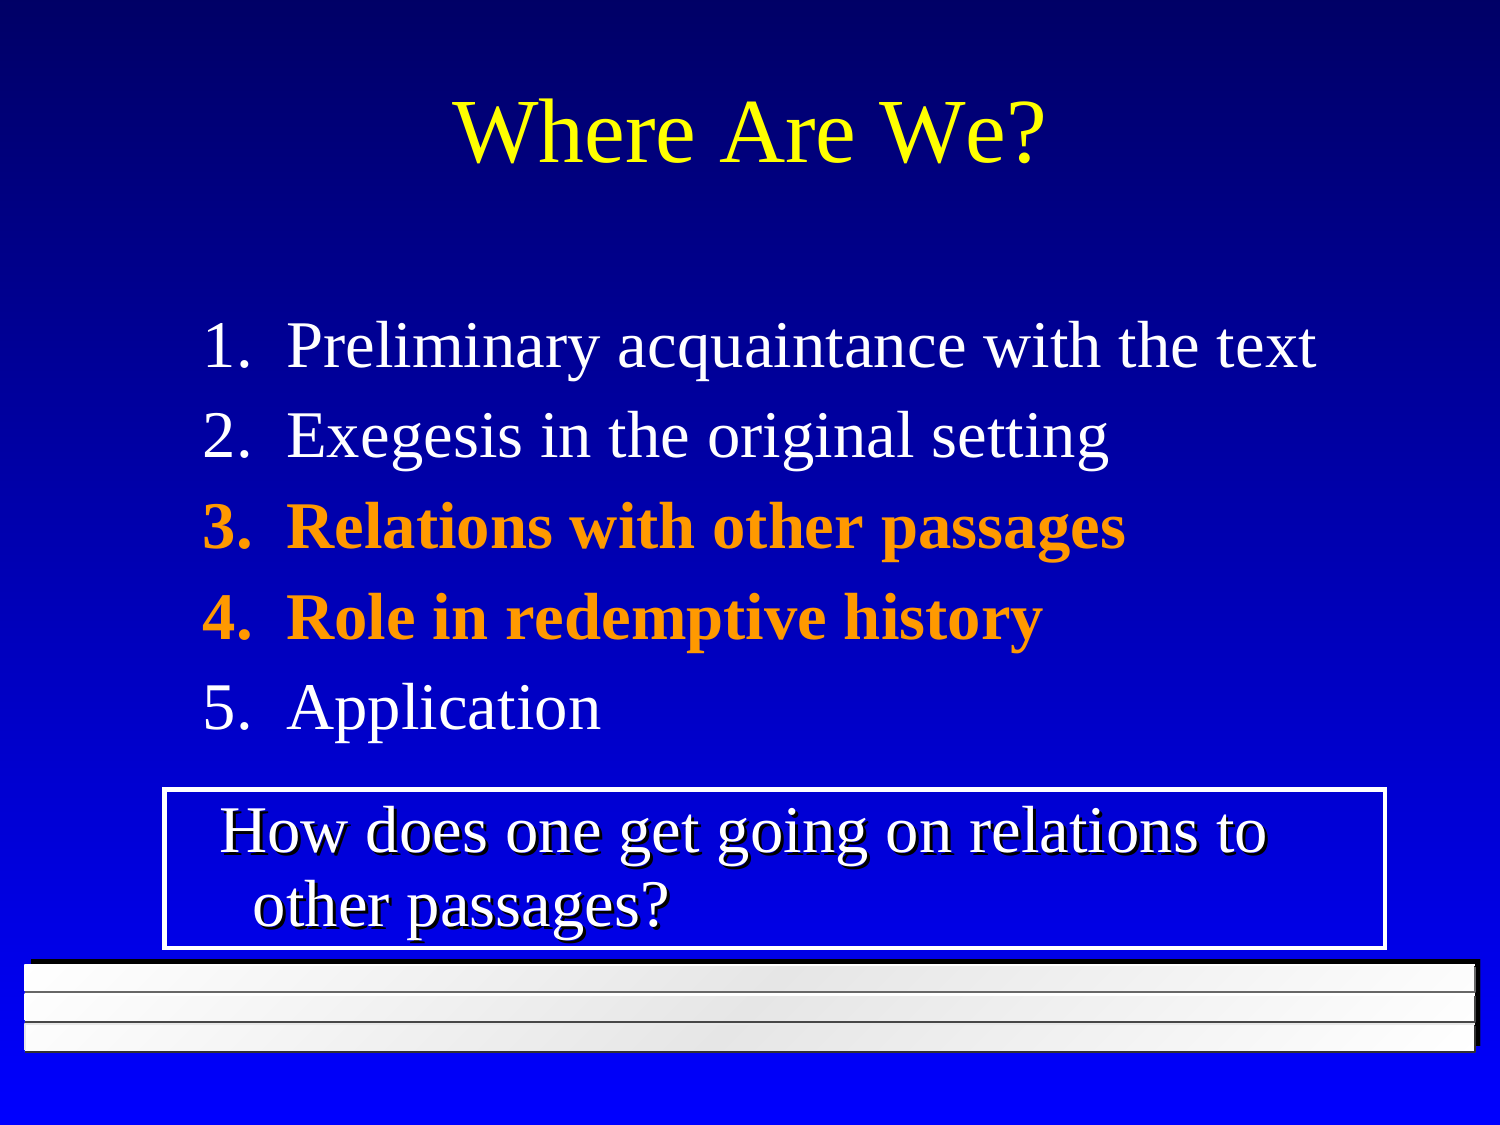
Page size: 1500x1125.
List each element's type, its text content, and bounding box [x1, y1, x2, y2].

text_box How does one get going on relations to other passages? [187, 792, 1383, 946]
title Where Are We? [112, 37, 1388, 225]
list 1. Preliminary acquaintance with the text 2. Exegesis in the original setting 3. Relations with other passages 4. Role in redemptive history 5. Application [187, 299, 1463, 976]
text_box How does one get going on relations to other passages? [187, 785, 1412, 949]
